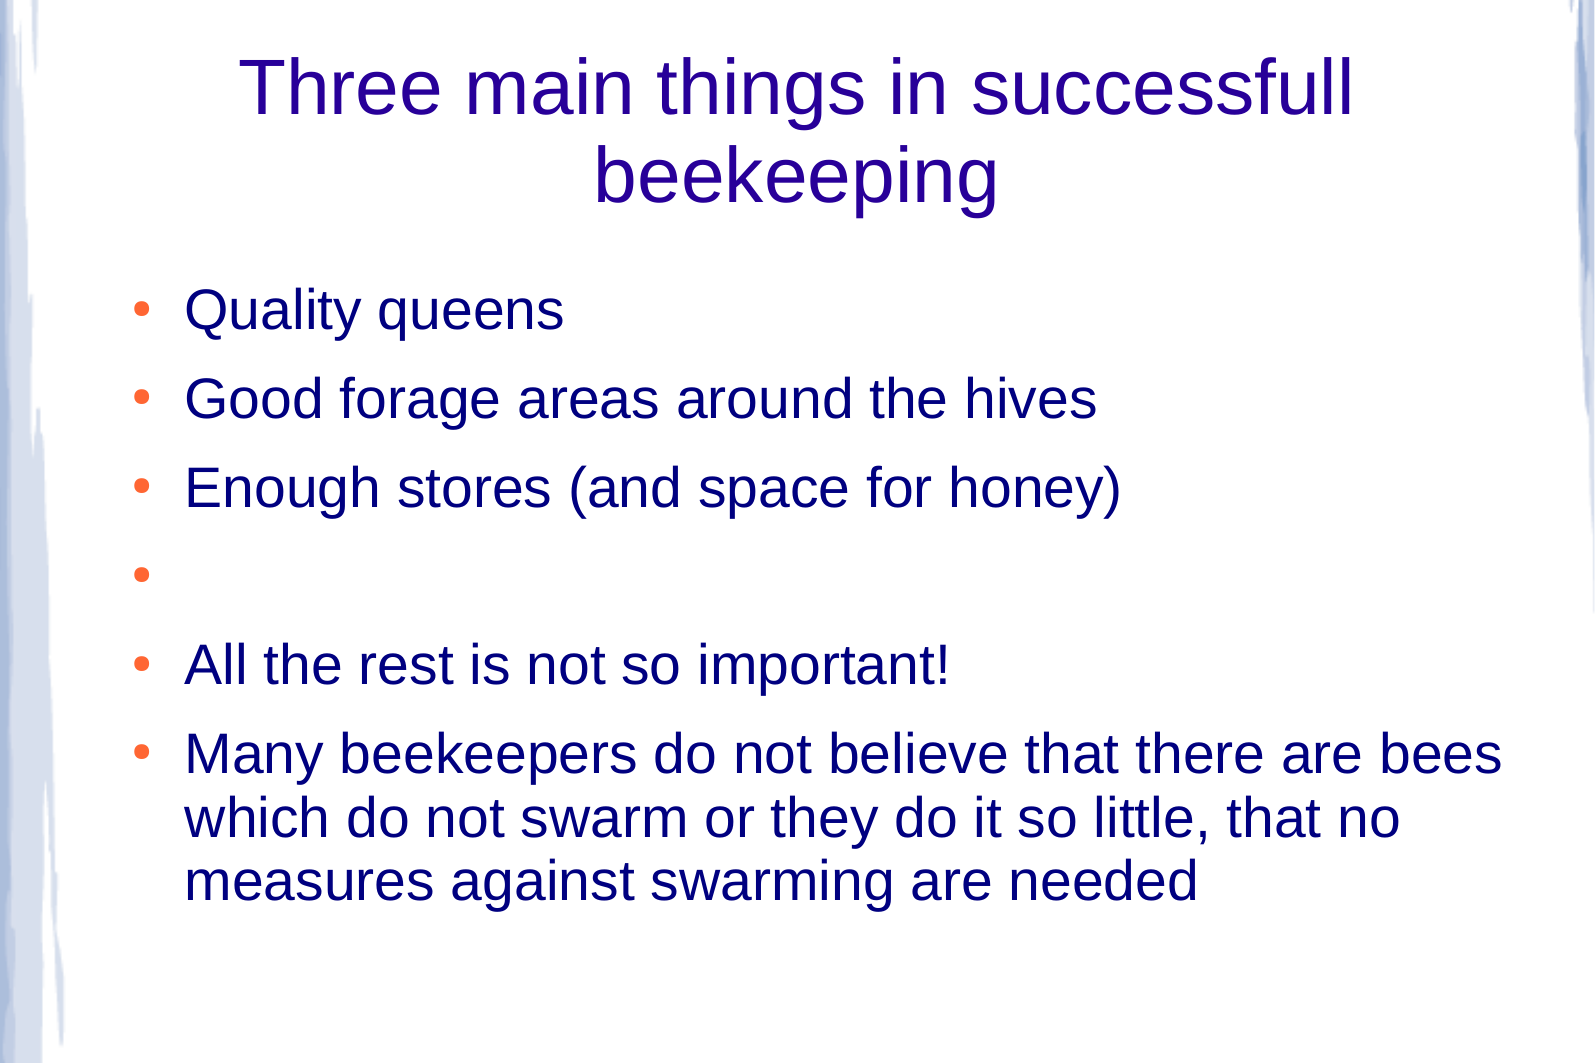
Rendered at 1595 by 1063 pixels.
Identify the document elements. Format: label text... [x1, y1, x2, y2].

list Quality queens Good forage areas around the hives Enough stores (and space for honey) All the rest is not so important! Many beekeepers do not believe that there are bees which do not swarm or they do it so little, that no measures against swarming are needed [113, 278, 1515, 913]
picture [0, 0, 1595, 1063]
title Three main things in successfull beekeeping [79, 42, 1515, 220]
